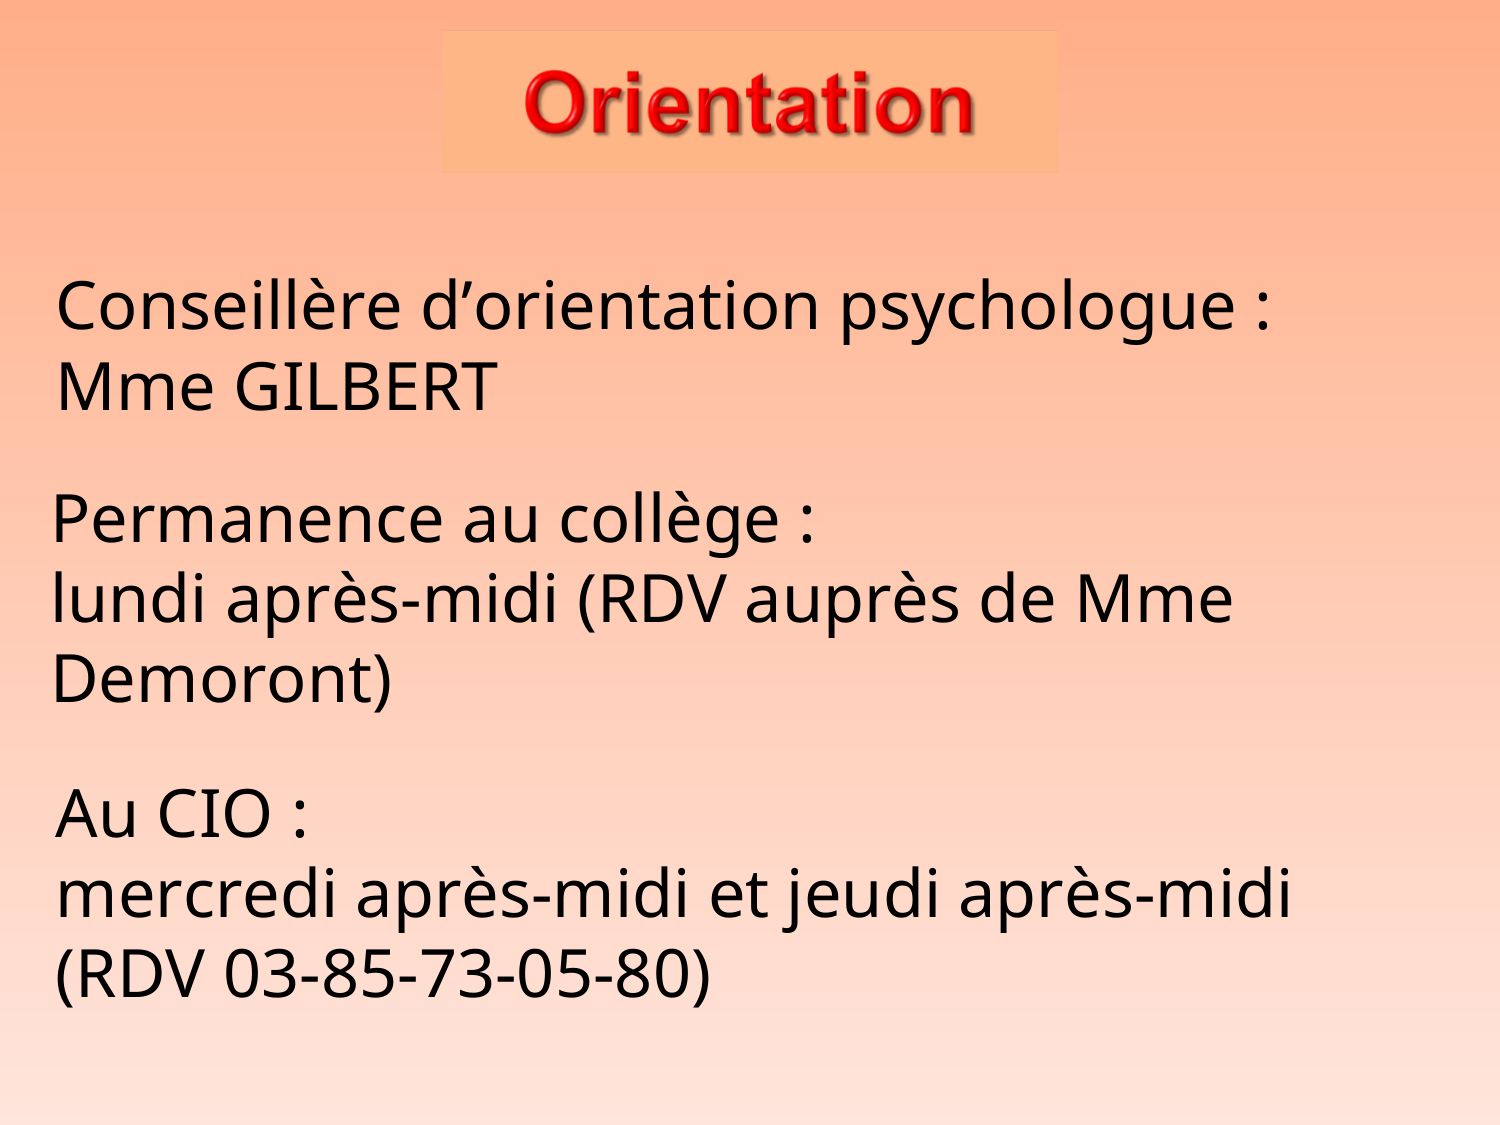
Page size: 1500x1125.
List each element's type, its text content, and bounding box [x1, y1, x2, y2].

text_box Permanence au collège : lundi après-midi (RDV auprès de Mme Demoront) [35, 467, 1500, 724]
text_box Conseillère d’orientation psychologue : Mme GILBERT [41, 255, 1341, 431]
picture [441, 21, 1059, 174]
text_box Au CIO : mercredi après-midi et jeudi après-midi (RDV 03-85-73-05-80) [41, 763, 1500, 1019]
